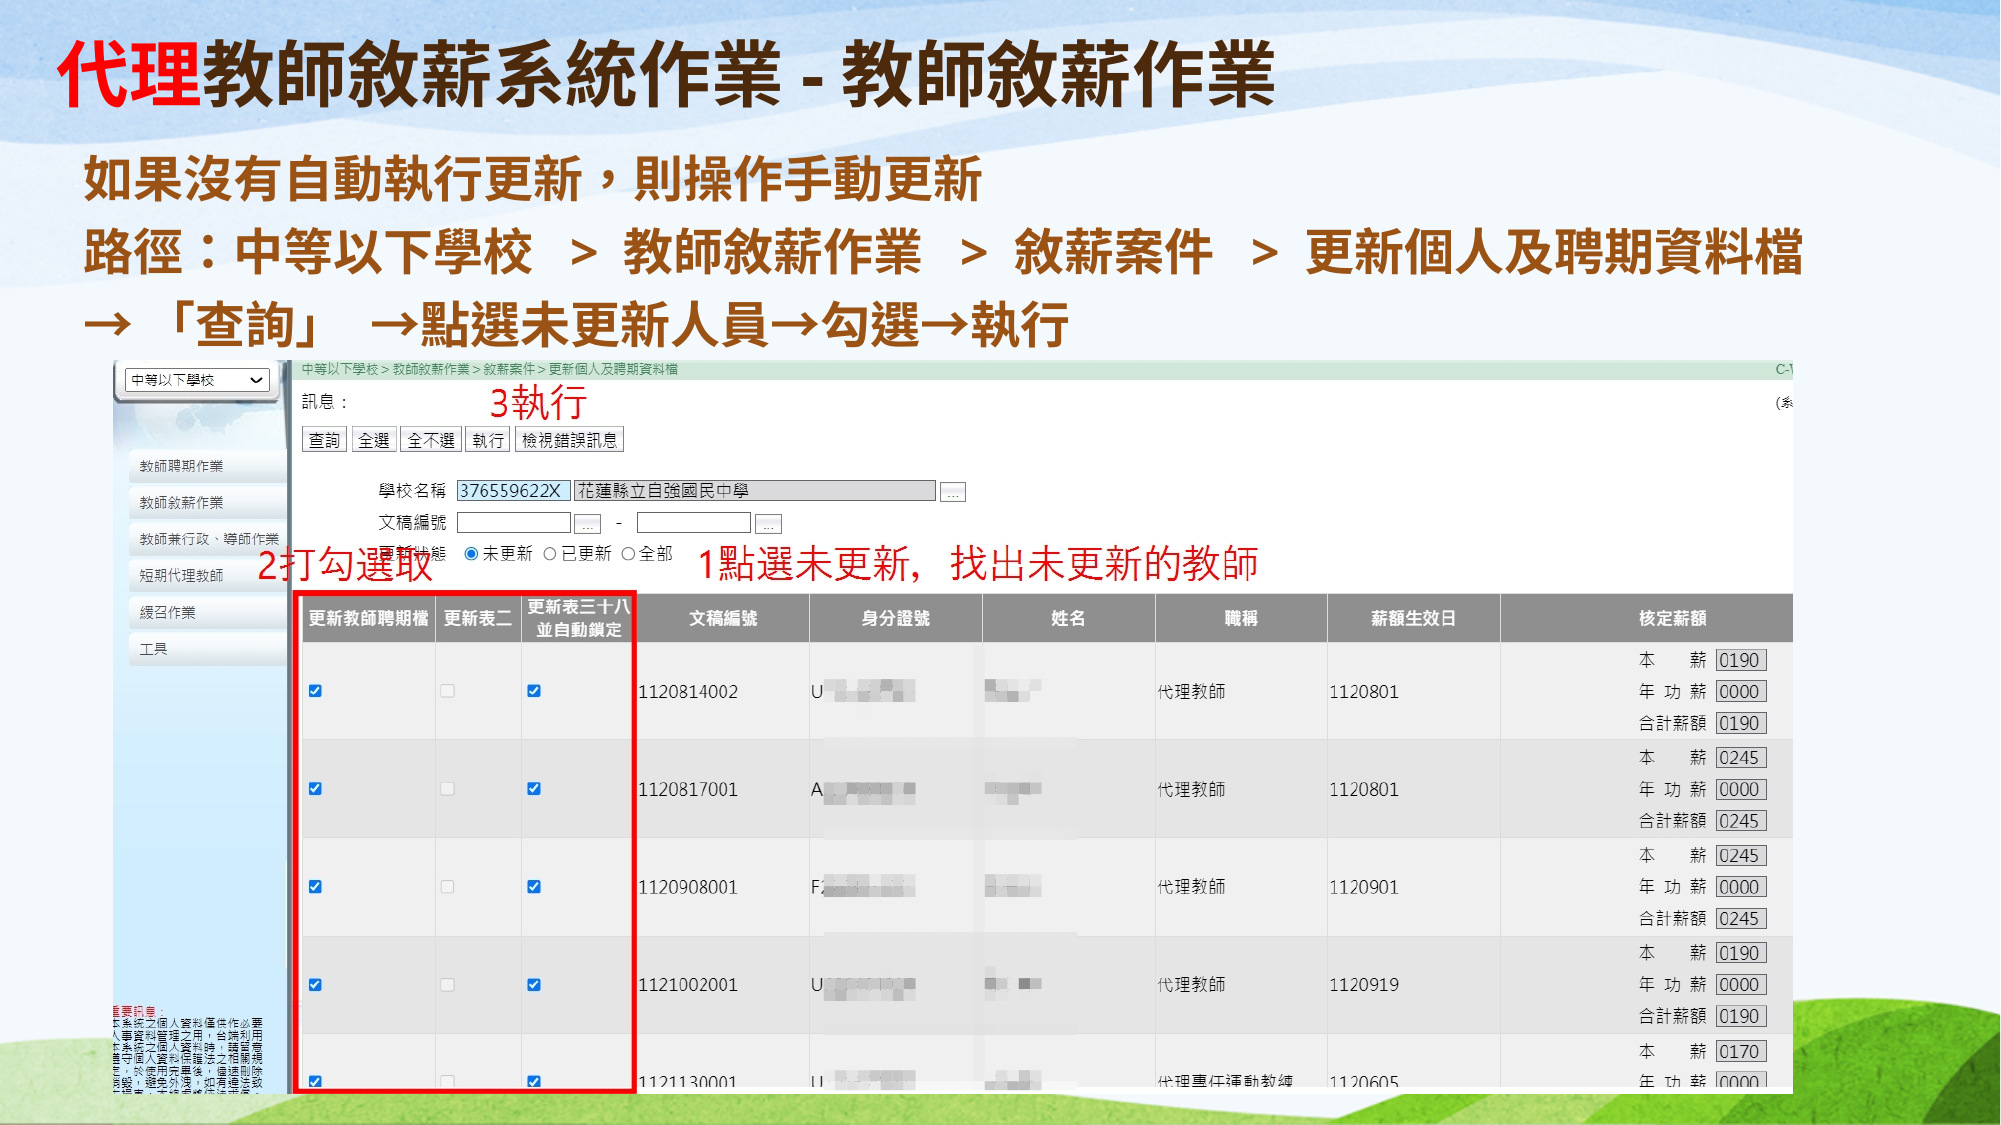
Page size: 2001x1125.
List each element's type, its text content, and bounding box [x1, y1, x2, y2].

picture [0, 0, 2001, 1125]
text_box 如果沒有自動執行更新，則操作手動更新 路徑：中等以下學校 > 教師敘薪作業 > 敘薪案件 > 更新個人及聘期資料檔 →「查詢」 →點選未更新人員→勾選→執行 [68, 184, 1926, 361]
title 代理教師敘薪系統作業-教師敘薪作業 [41, 31, 1385, 125]
